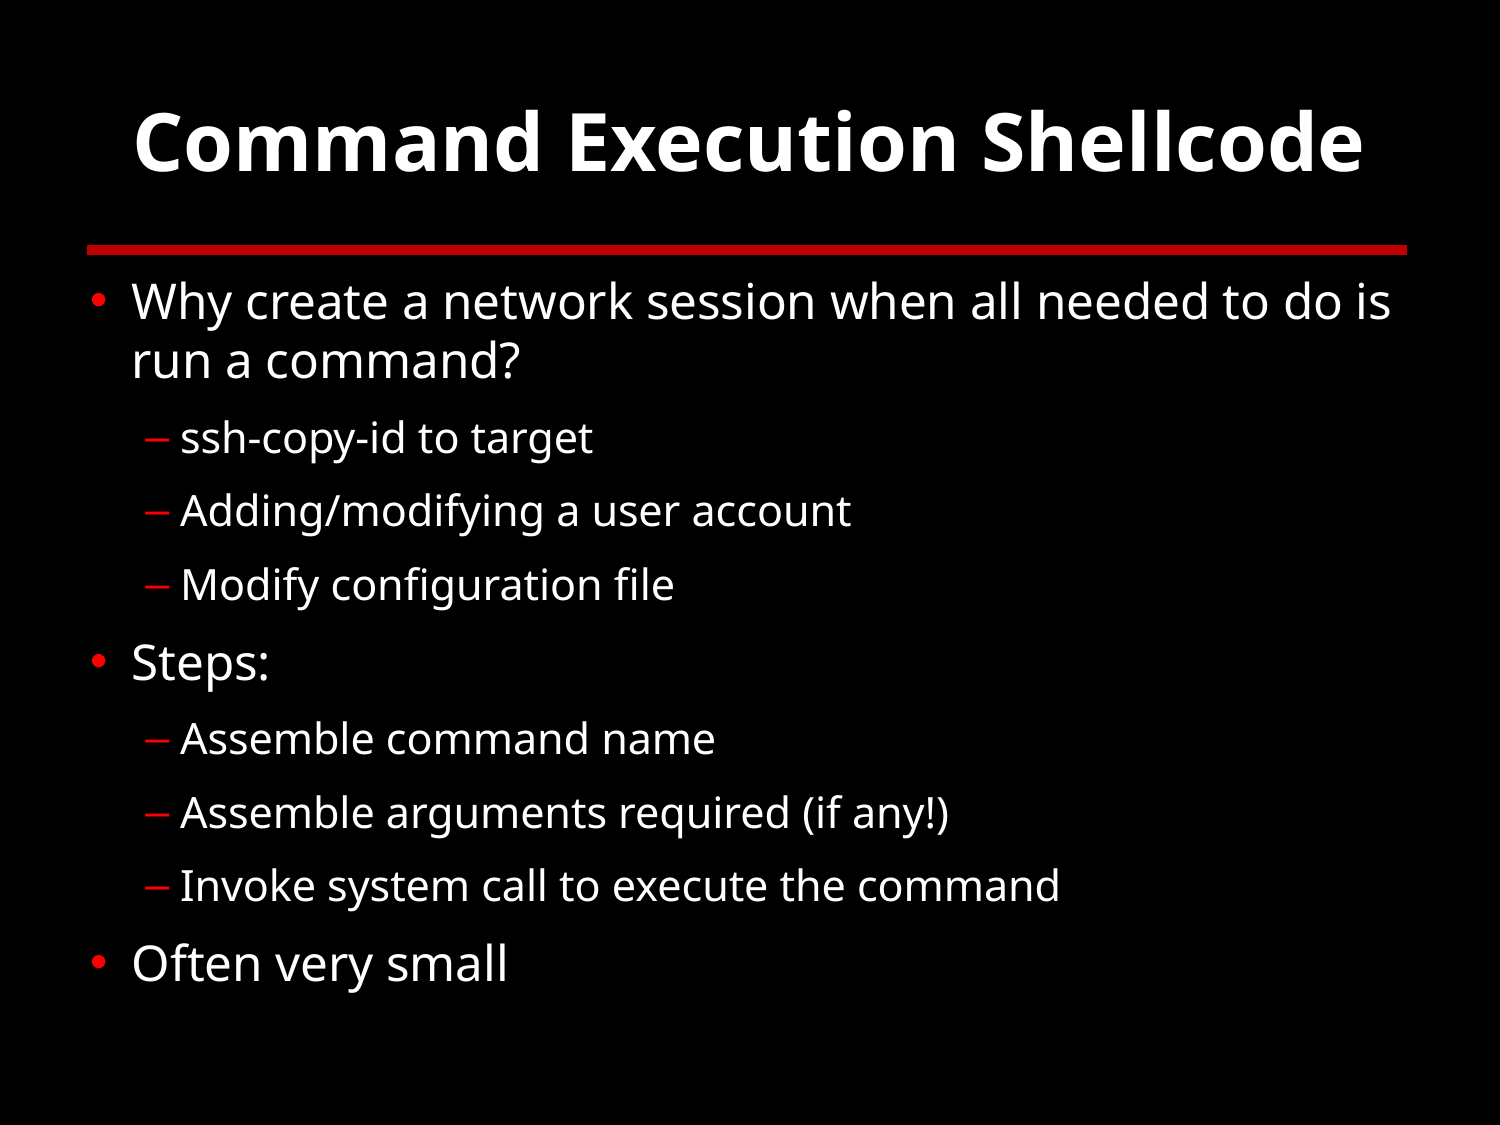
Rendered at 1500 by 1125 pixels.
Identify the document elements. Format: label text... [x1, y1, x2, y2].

title Command Execution Shellcode [75, 45, 1425, 233]
list Why create a network session when all needed to do is run a command? ssh-copy-id to target Adding/modifying a user account Modify configuration file Steps: Assemble command name Assemble arguments required (if any!) Invoke system call to execute the command Often very small [75, 262, 1425, 1005]
